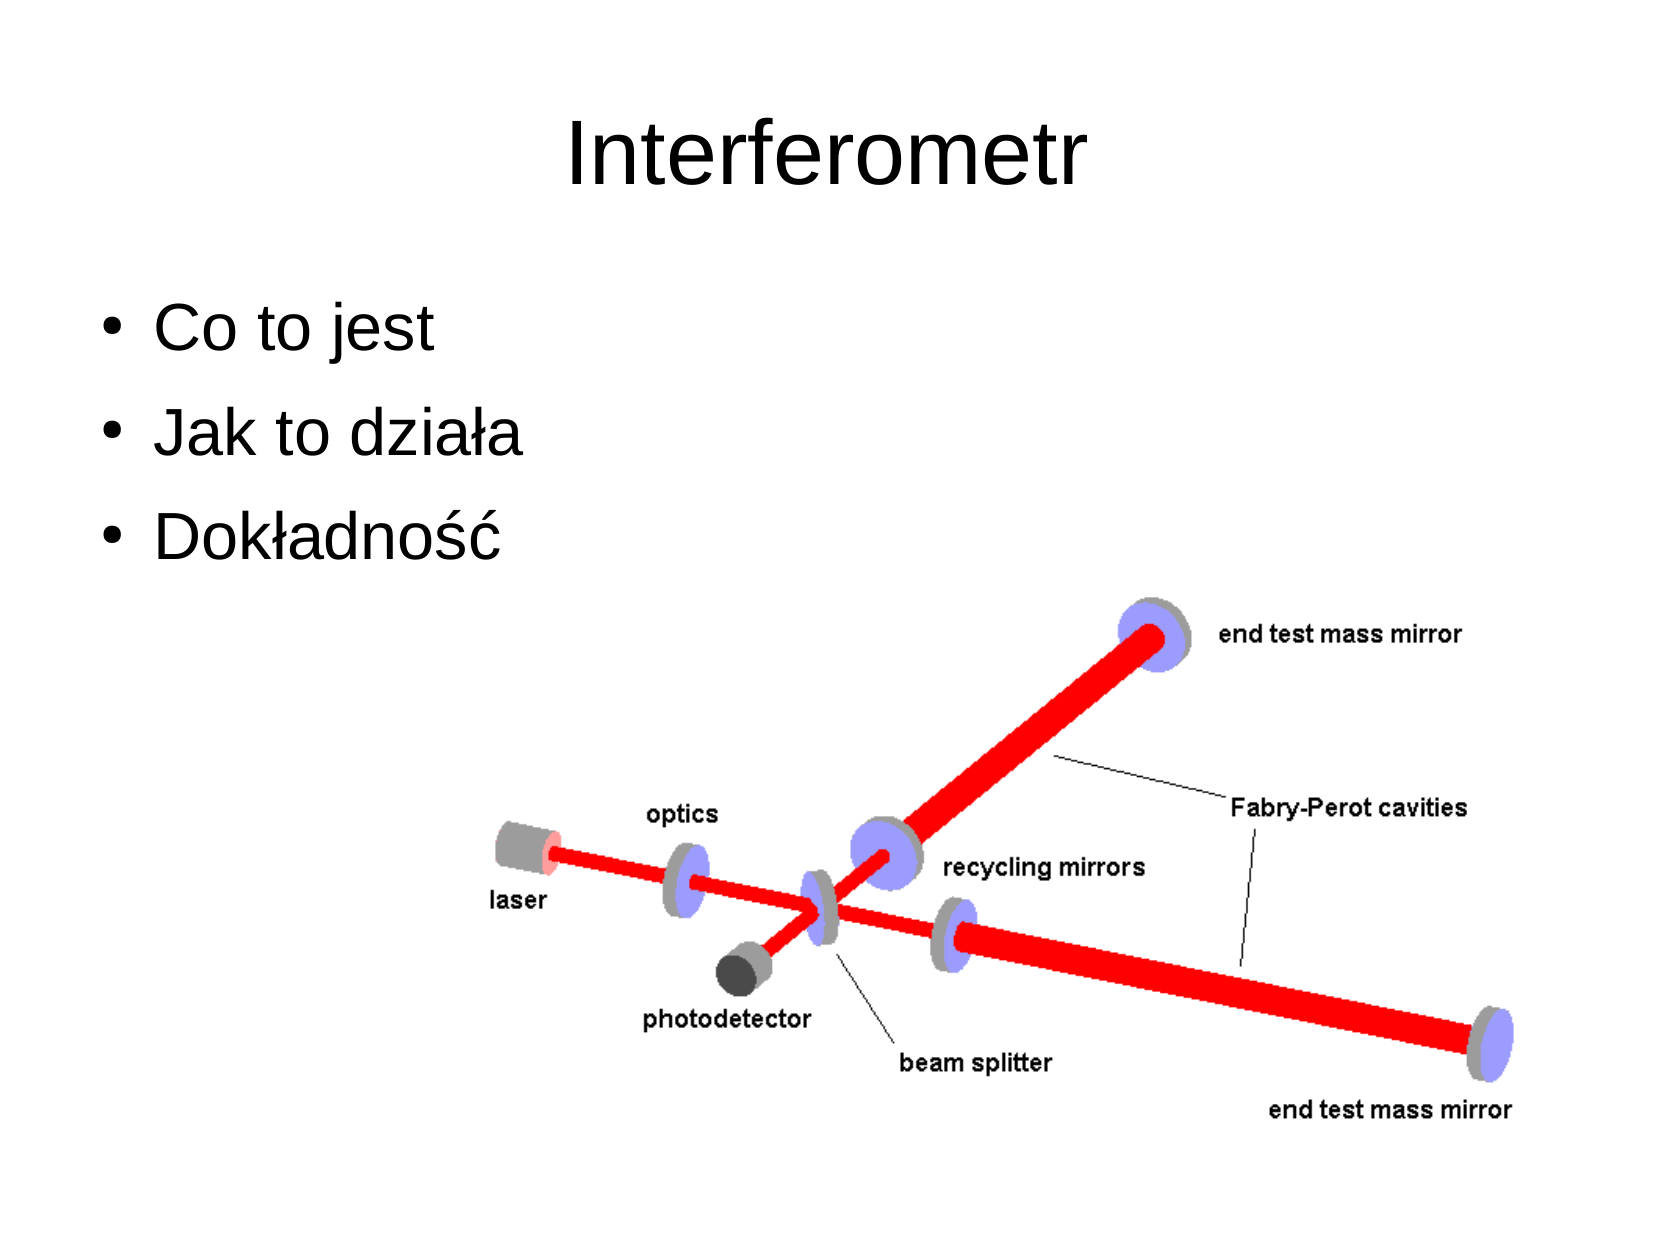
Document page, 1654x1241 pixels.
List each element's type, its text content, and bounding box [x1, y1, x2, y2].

title Interferometr [82, 49, 1571, 257]
picture [430, 488, 1625, 1211]
list Co to jest Jak to działa Dokładność [82, 290, 1571, 1109]
